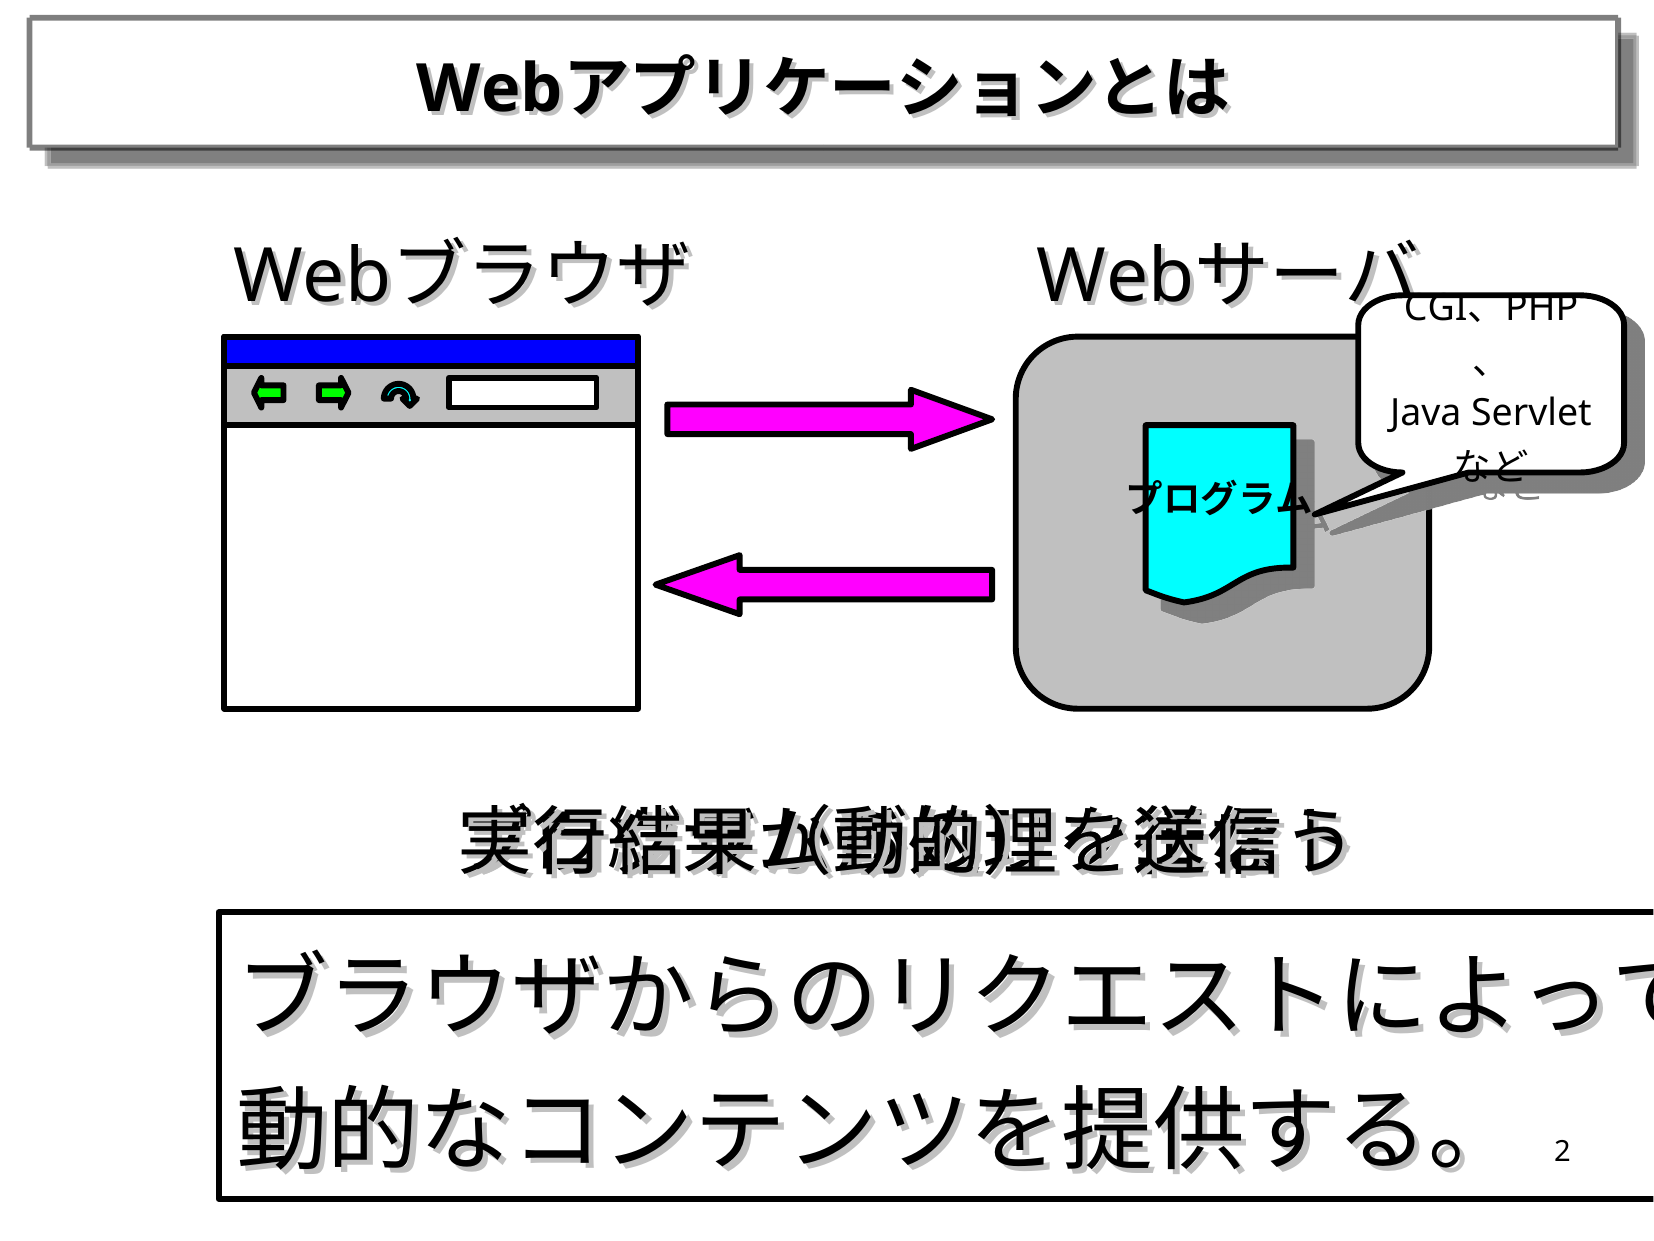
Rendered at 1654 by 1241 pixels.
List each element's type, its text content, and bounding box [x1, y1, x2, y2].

text_box Webブラウザ [218, 206, 644, 303]
text_box [655, 555, 993, 615]
text_box プログラムが処理を行なう [1212, 773, 1222, 831]
text_box [667, 389, 993, 449]
text_box ブラウザからのリクエストによって、 動的なコンテンツを提供する。 [218, 912, 1409, 1131]
text_box プログラム [1145, 425, 1294, 603]
text_box [224, 336, 638, 426]
text_box [1015, 336, 1430, 709]
text_box 実行結果（動的）を送信 [442, 773, 1212, 870]
text_box Webサーバ [1021, 206, 1408, 303]
text_box プログラムが処理を行なう [1212, 839, 1220, 870]
text_box Webアプリケーションとは [29, 17, 1619, 148]
text_box CGI、PHP、 Java Servletなど [1314, 295, 1625, 515]
